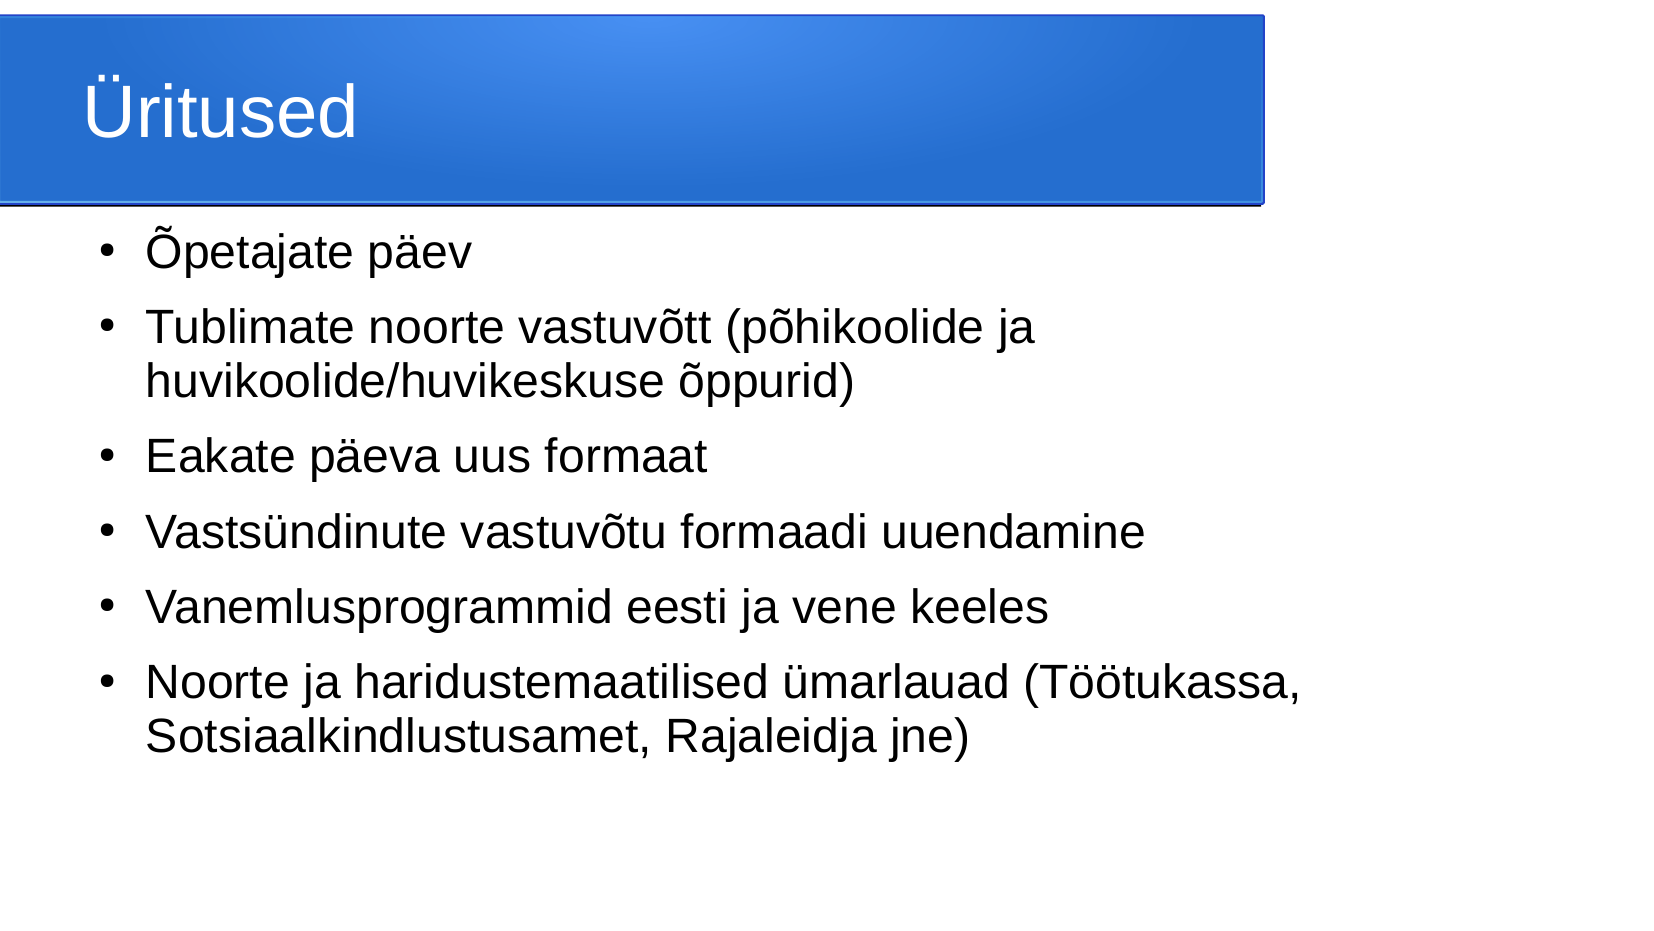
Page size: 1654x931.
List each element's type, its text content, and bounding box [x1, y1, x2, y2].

list Õpetajate päev Tublimate noorte vastuvõtt (põhikoolide ja huvikoolide/huvikeskuse õppurid) Eakate päeva uus formaat Vastsündinute vastuvõtu formaadi uuendamine Vanemlusprogrammid eesti ja vene keeles Noorte ja haridustemaatilised ümarlauad (Töötukassa, Sotsiaalkindlustusamet, Rajaleidja jne) [82, 224, 1571, 764]
title Üritused [82, 35, 1235, 189]
